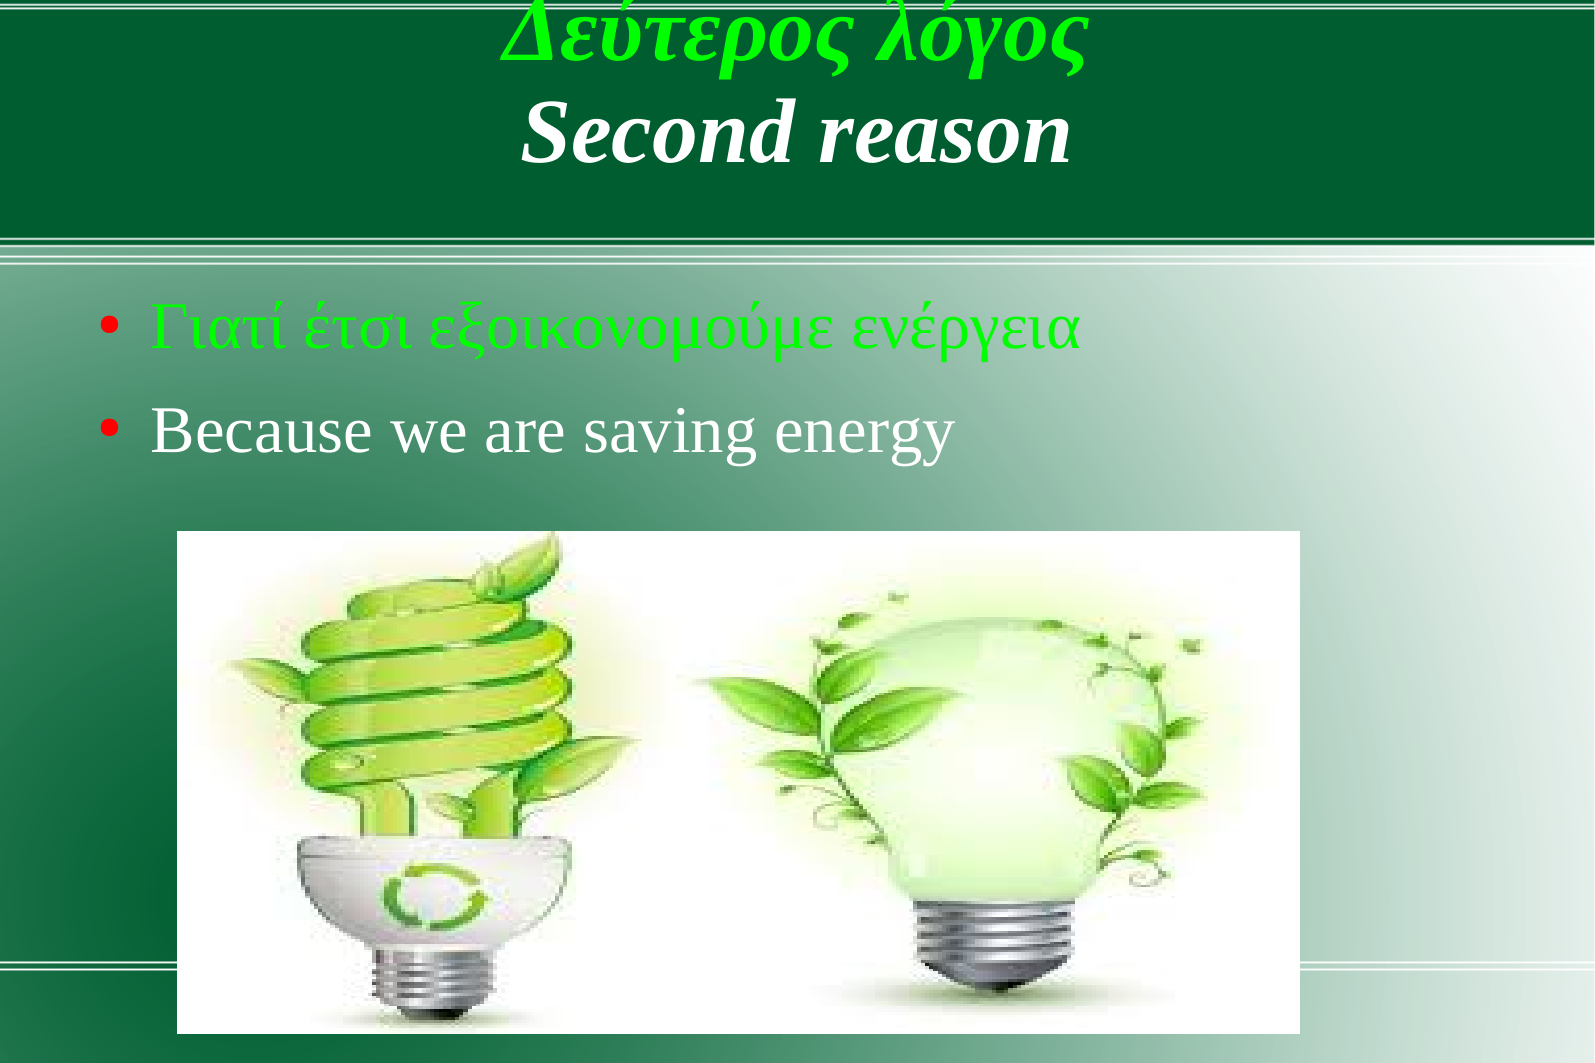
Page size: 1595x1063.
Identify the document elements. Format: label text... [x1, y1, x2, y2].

picture [0, 0, 1595, 1063]
title Δεύτερος λόγος Second reason [79, 0, 1515, 284]
list Γιατί έτσι εξοικονομούμε ενέργεια Because we are saving energy [79, 289, 1515, 902]
